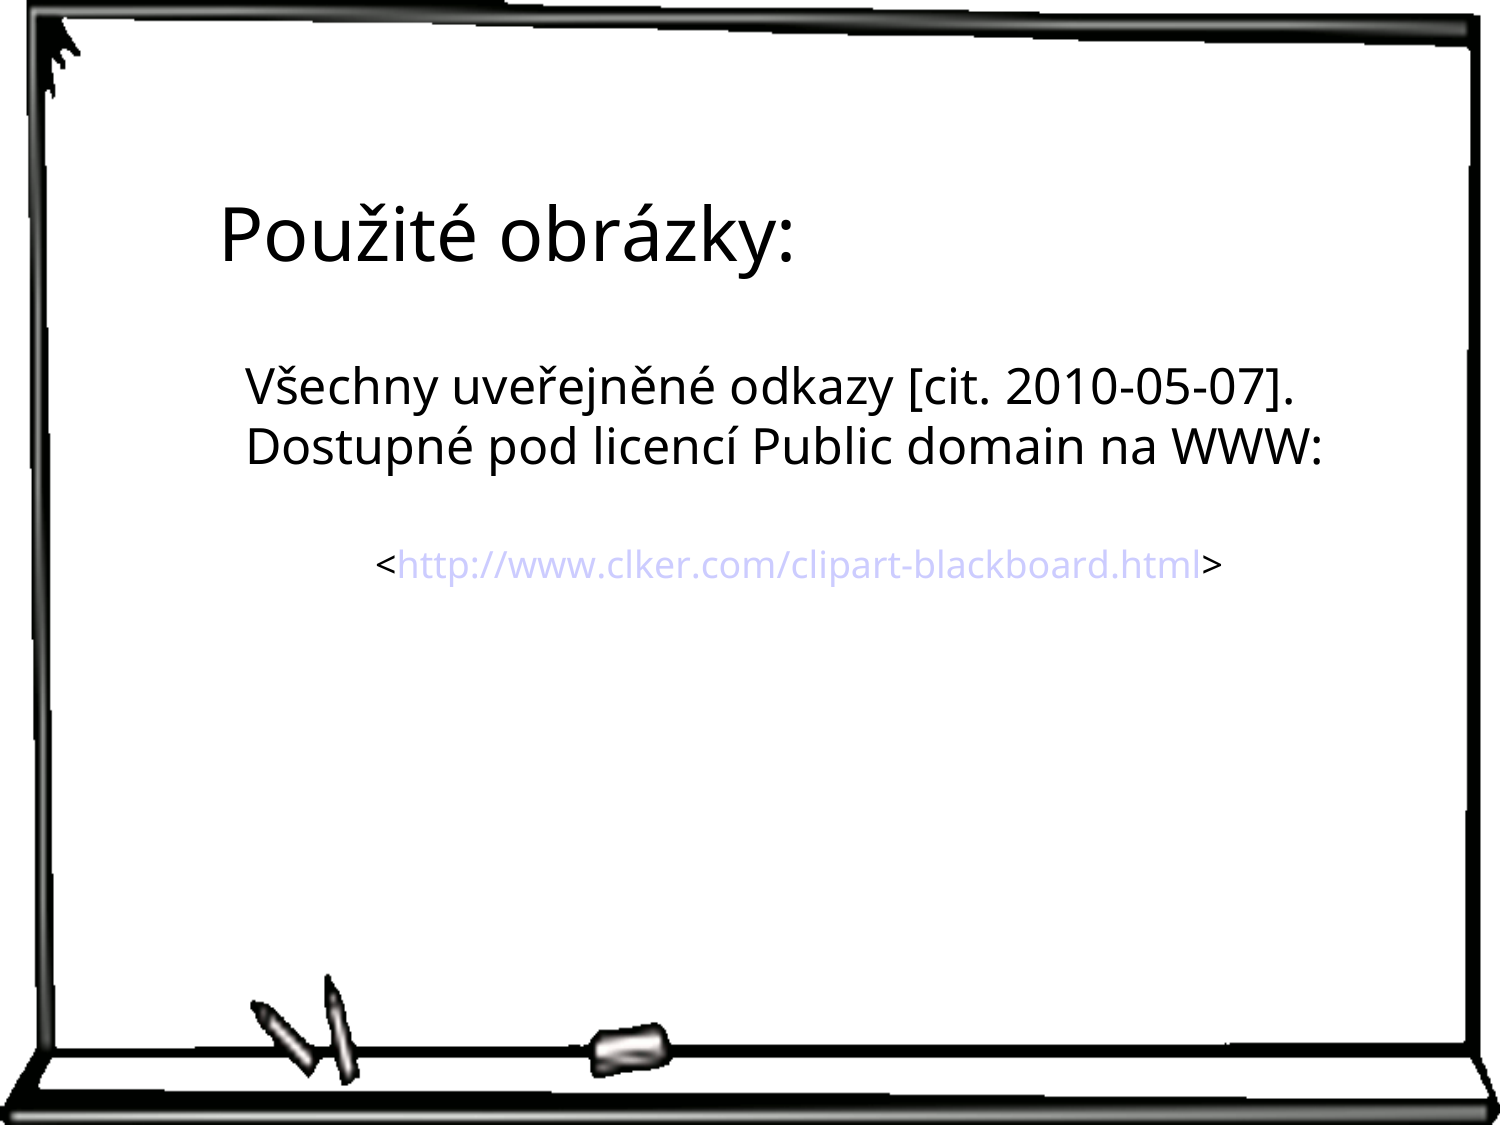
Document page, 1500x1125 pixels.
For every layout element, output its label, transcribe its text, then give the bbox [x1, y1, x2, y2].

text_box Použité obrázky: [203, 178, 1220, 284]
text_box Všechny uveřejněné odkazy [cit. 2010-05-07]. Dostupné pod licencí Public domain na WWW: [230, 346, 1341, 483]
picture [0, 0, 1500, 1125]
text_box <http://www.clker.com/clipart-blackboard.html> [360, 533, 1238, 600]
